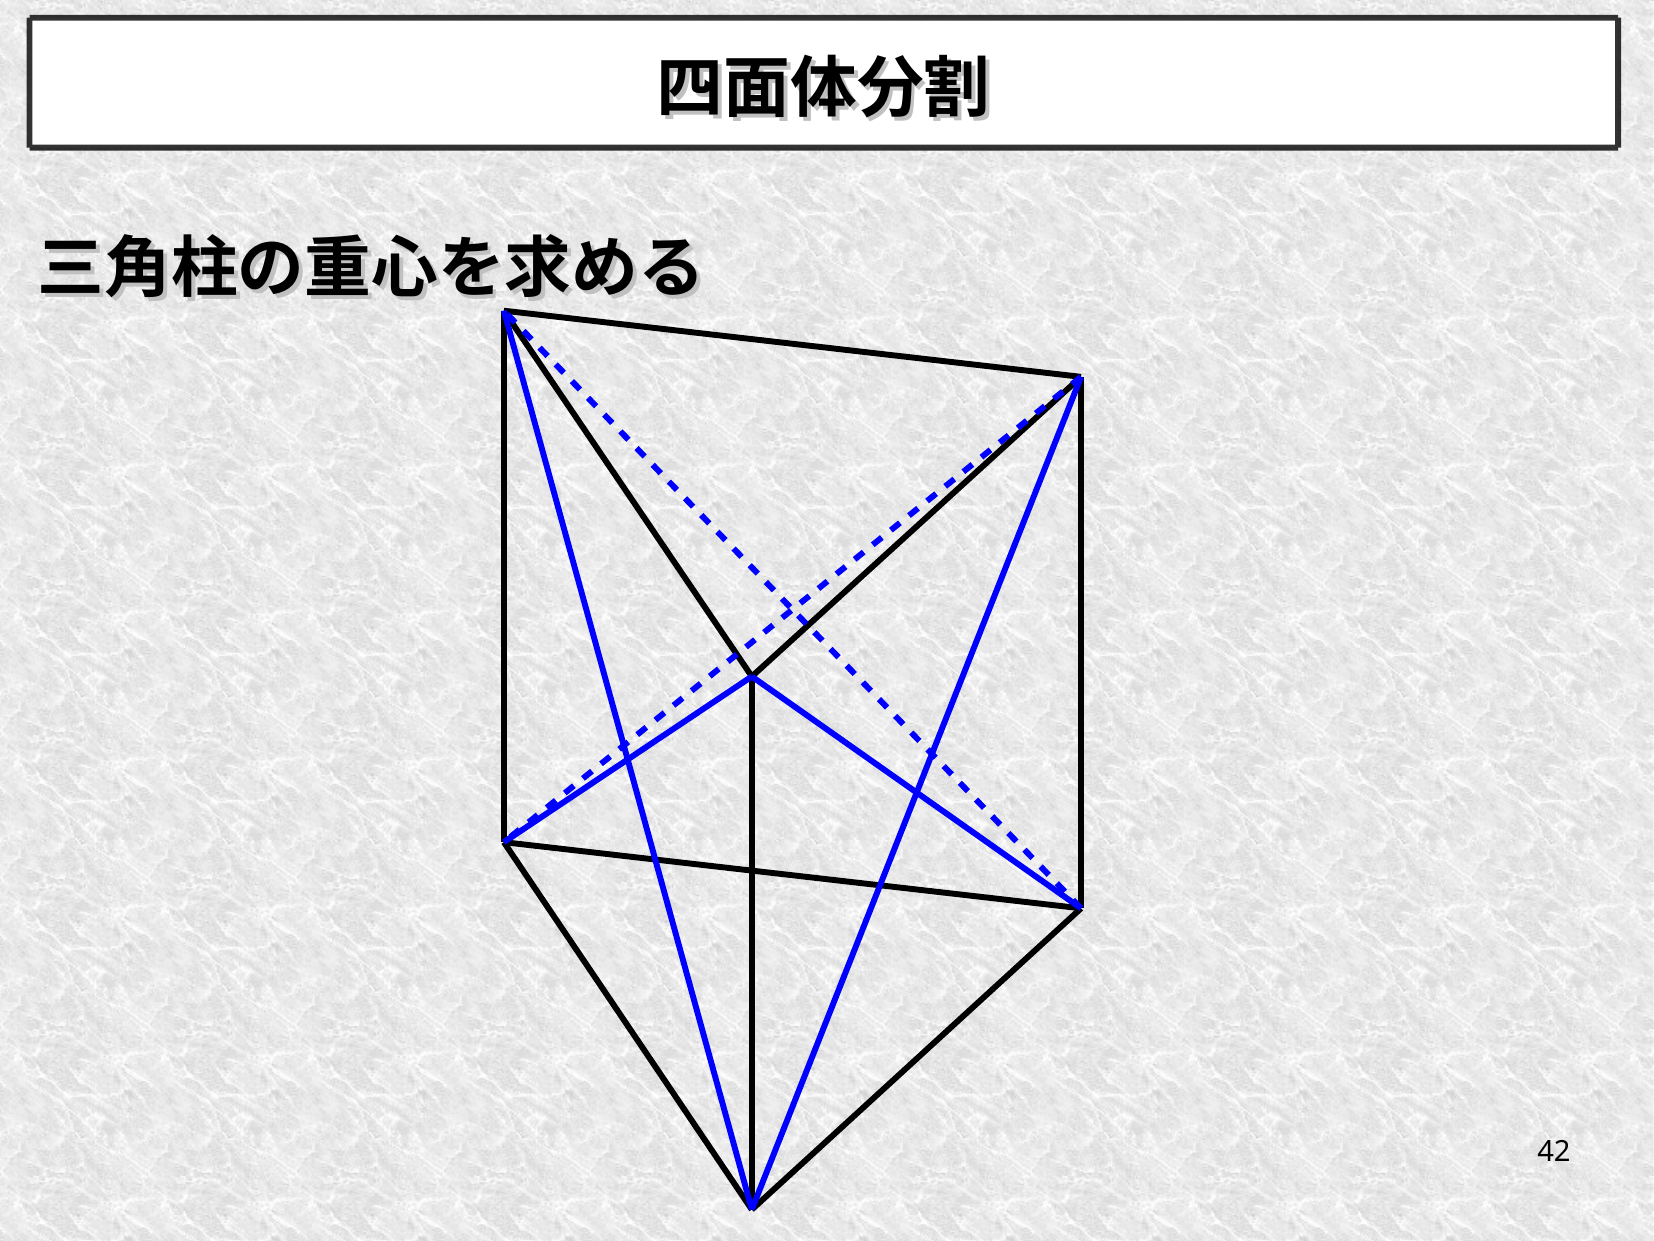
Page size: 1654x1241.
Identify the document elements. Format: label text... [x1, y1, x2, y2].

text_box 三角柱の重心を求める [22, 206, 939, 302]
picture [0, 0, 1654, 1241]
text_box 四面体分割 [29, 17, 1619, 148]
